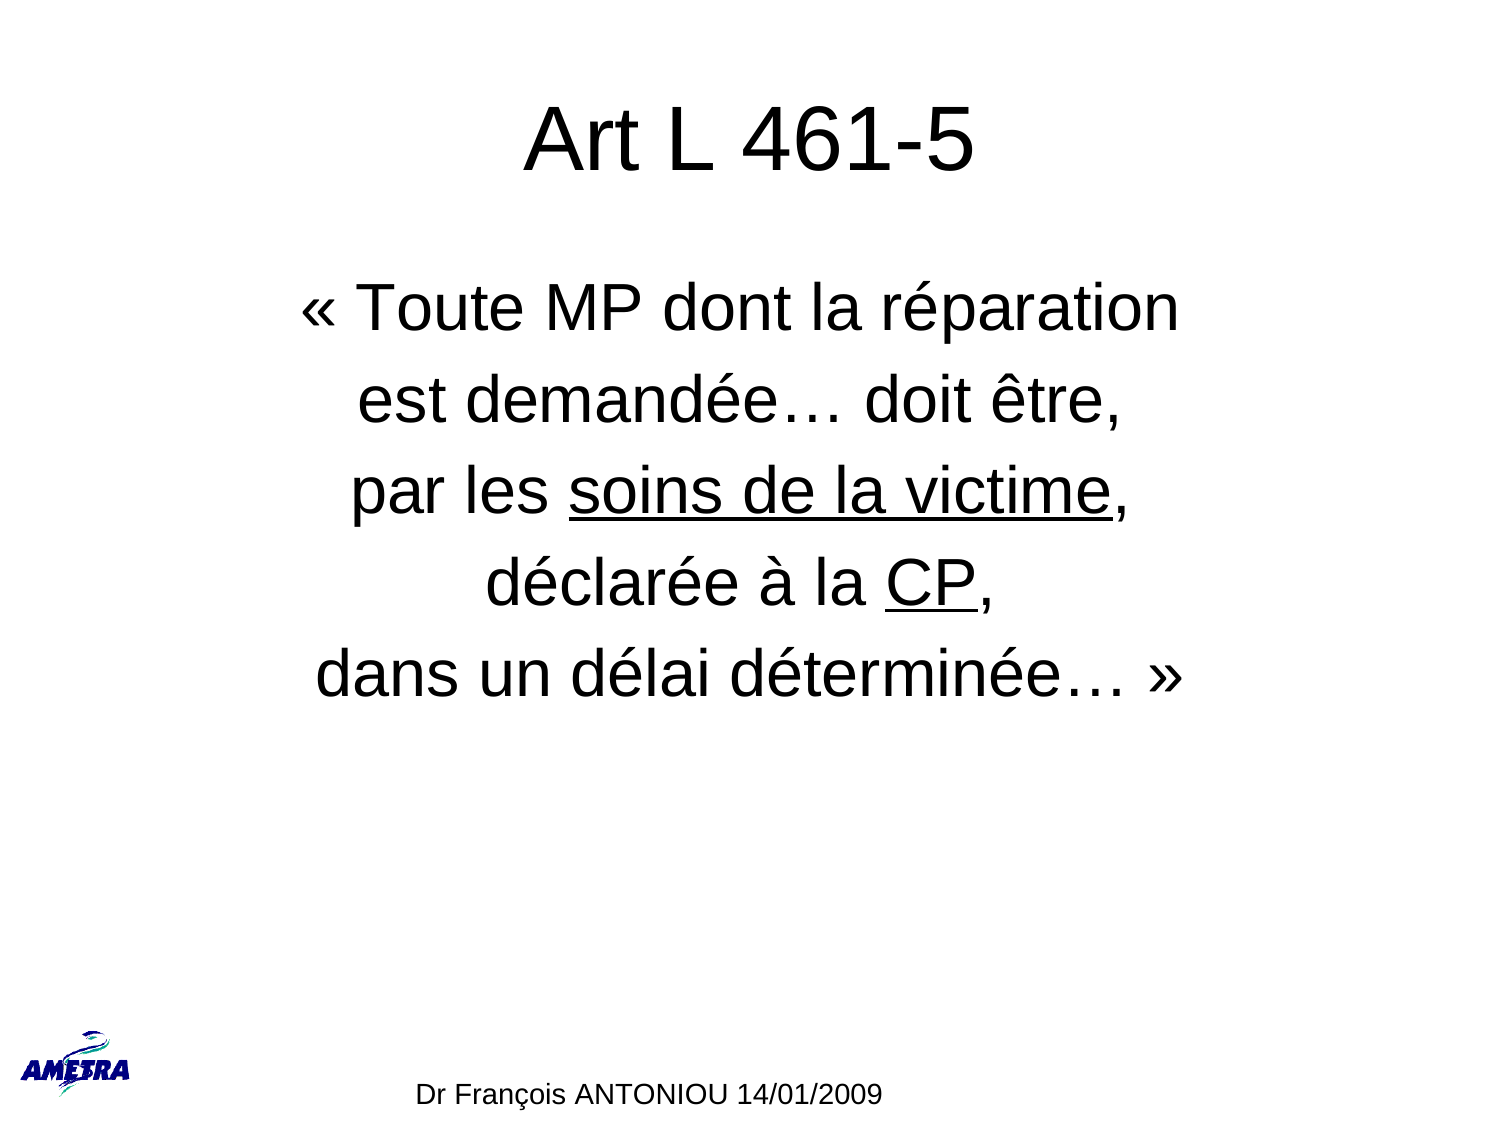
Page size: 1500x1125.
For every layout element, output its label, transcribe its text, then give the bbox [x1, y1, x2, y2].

list « Toute MP dont la réparation est demandée… doit être, par les soins de la victime, déclarée à la CP, dans un délai déterminée… » [75, 262, 1426, 1005]
picture [0, 1007, 154, 1125]
title Art L 461-5 [75, 45, 1426, 233]
